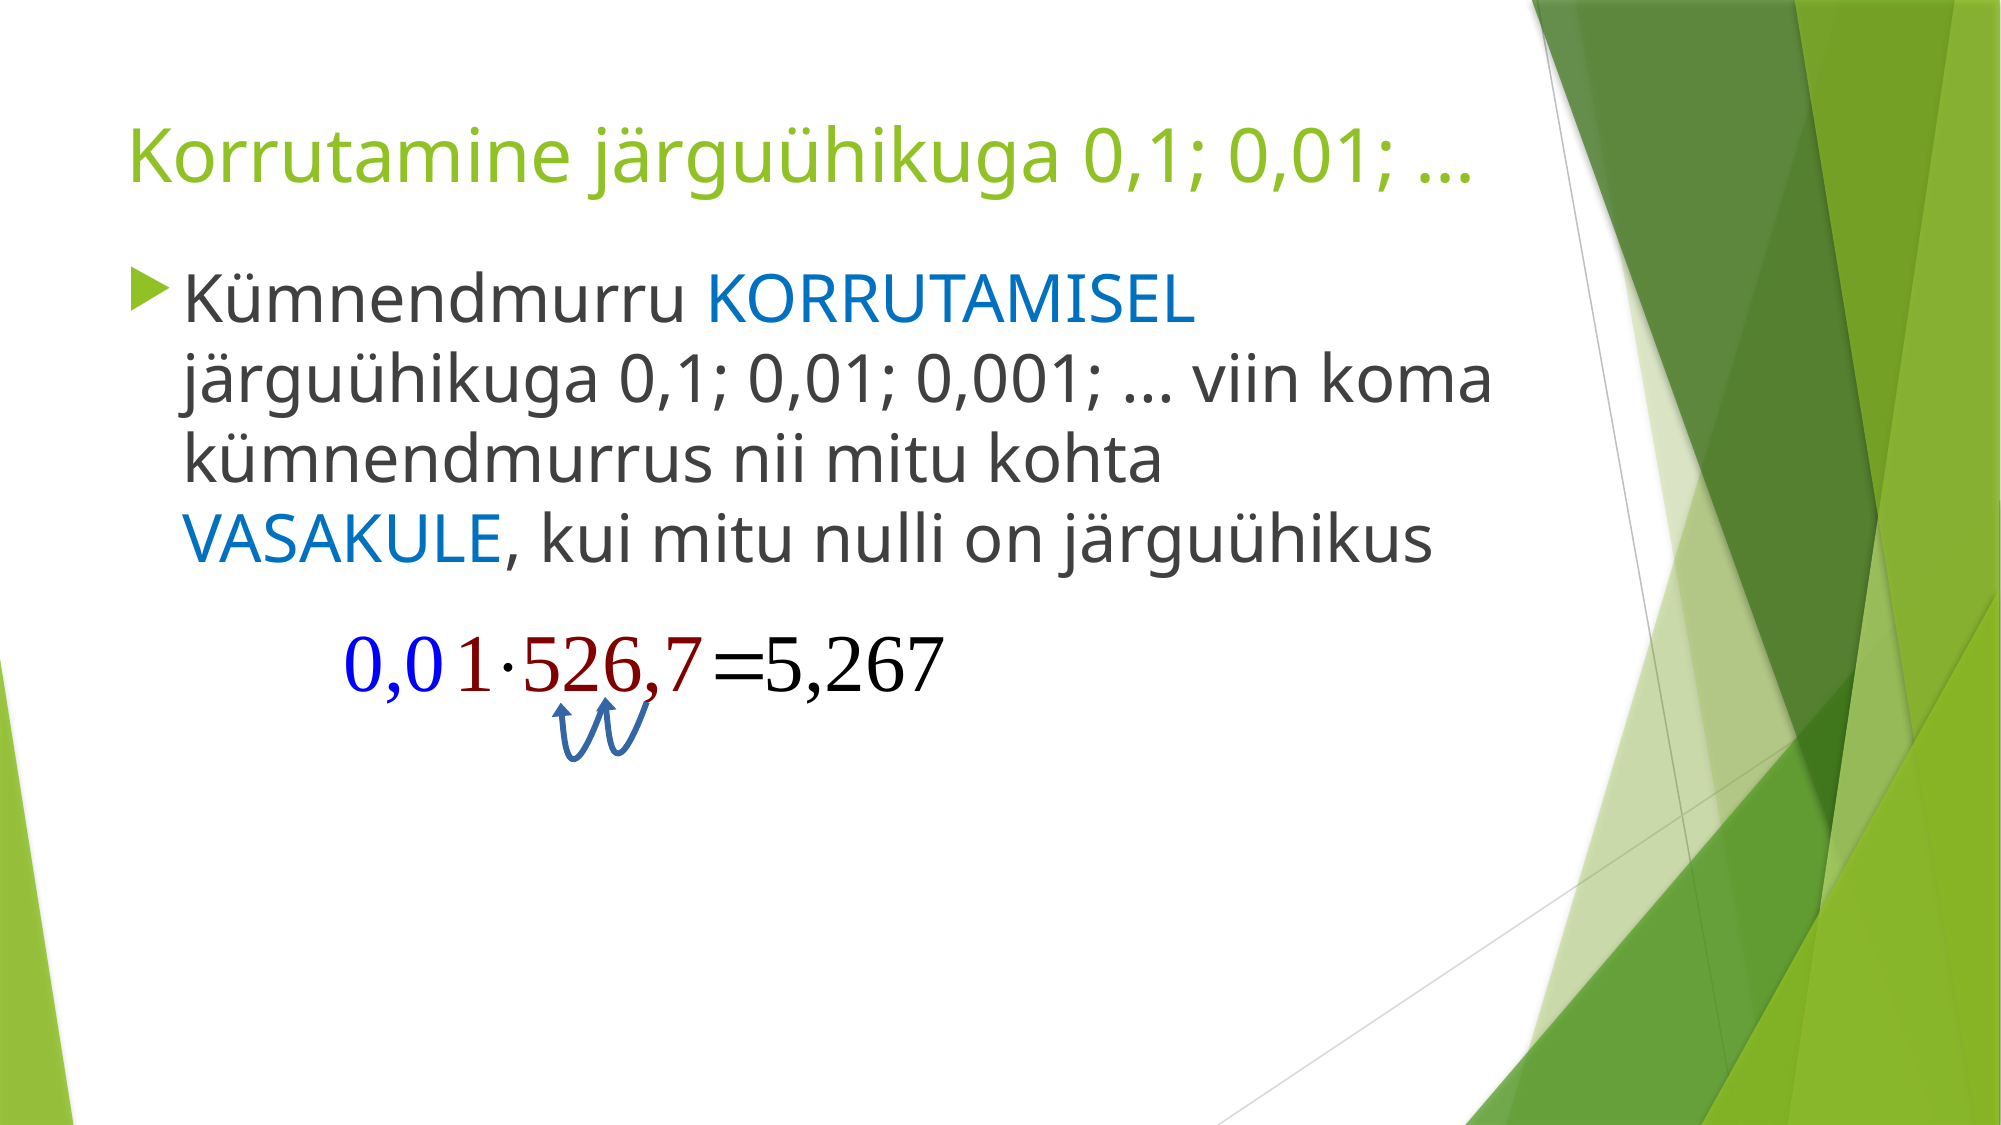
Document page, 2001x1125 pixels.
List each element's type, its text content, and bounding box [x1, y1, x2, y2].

title Korrutamine järguühikuga 0,1; 0,01; ... [111, 99, 1522, 248]
list Kümnendmurru KORRUTAMISEL järguühikuga 0,1; 0,01; 0,001; ... viin koma kümnendmurrus nii mitu kohta VASAKULE, kui mitu nulli on järguühikus [111, 248, 1522, 885]
chart [334, 617, 957, 709]
